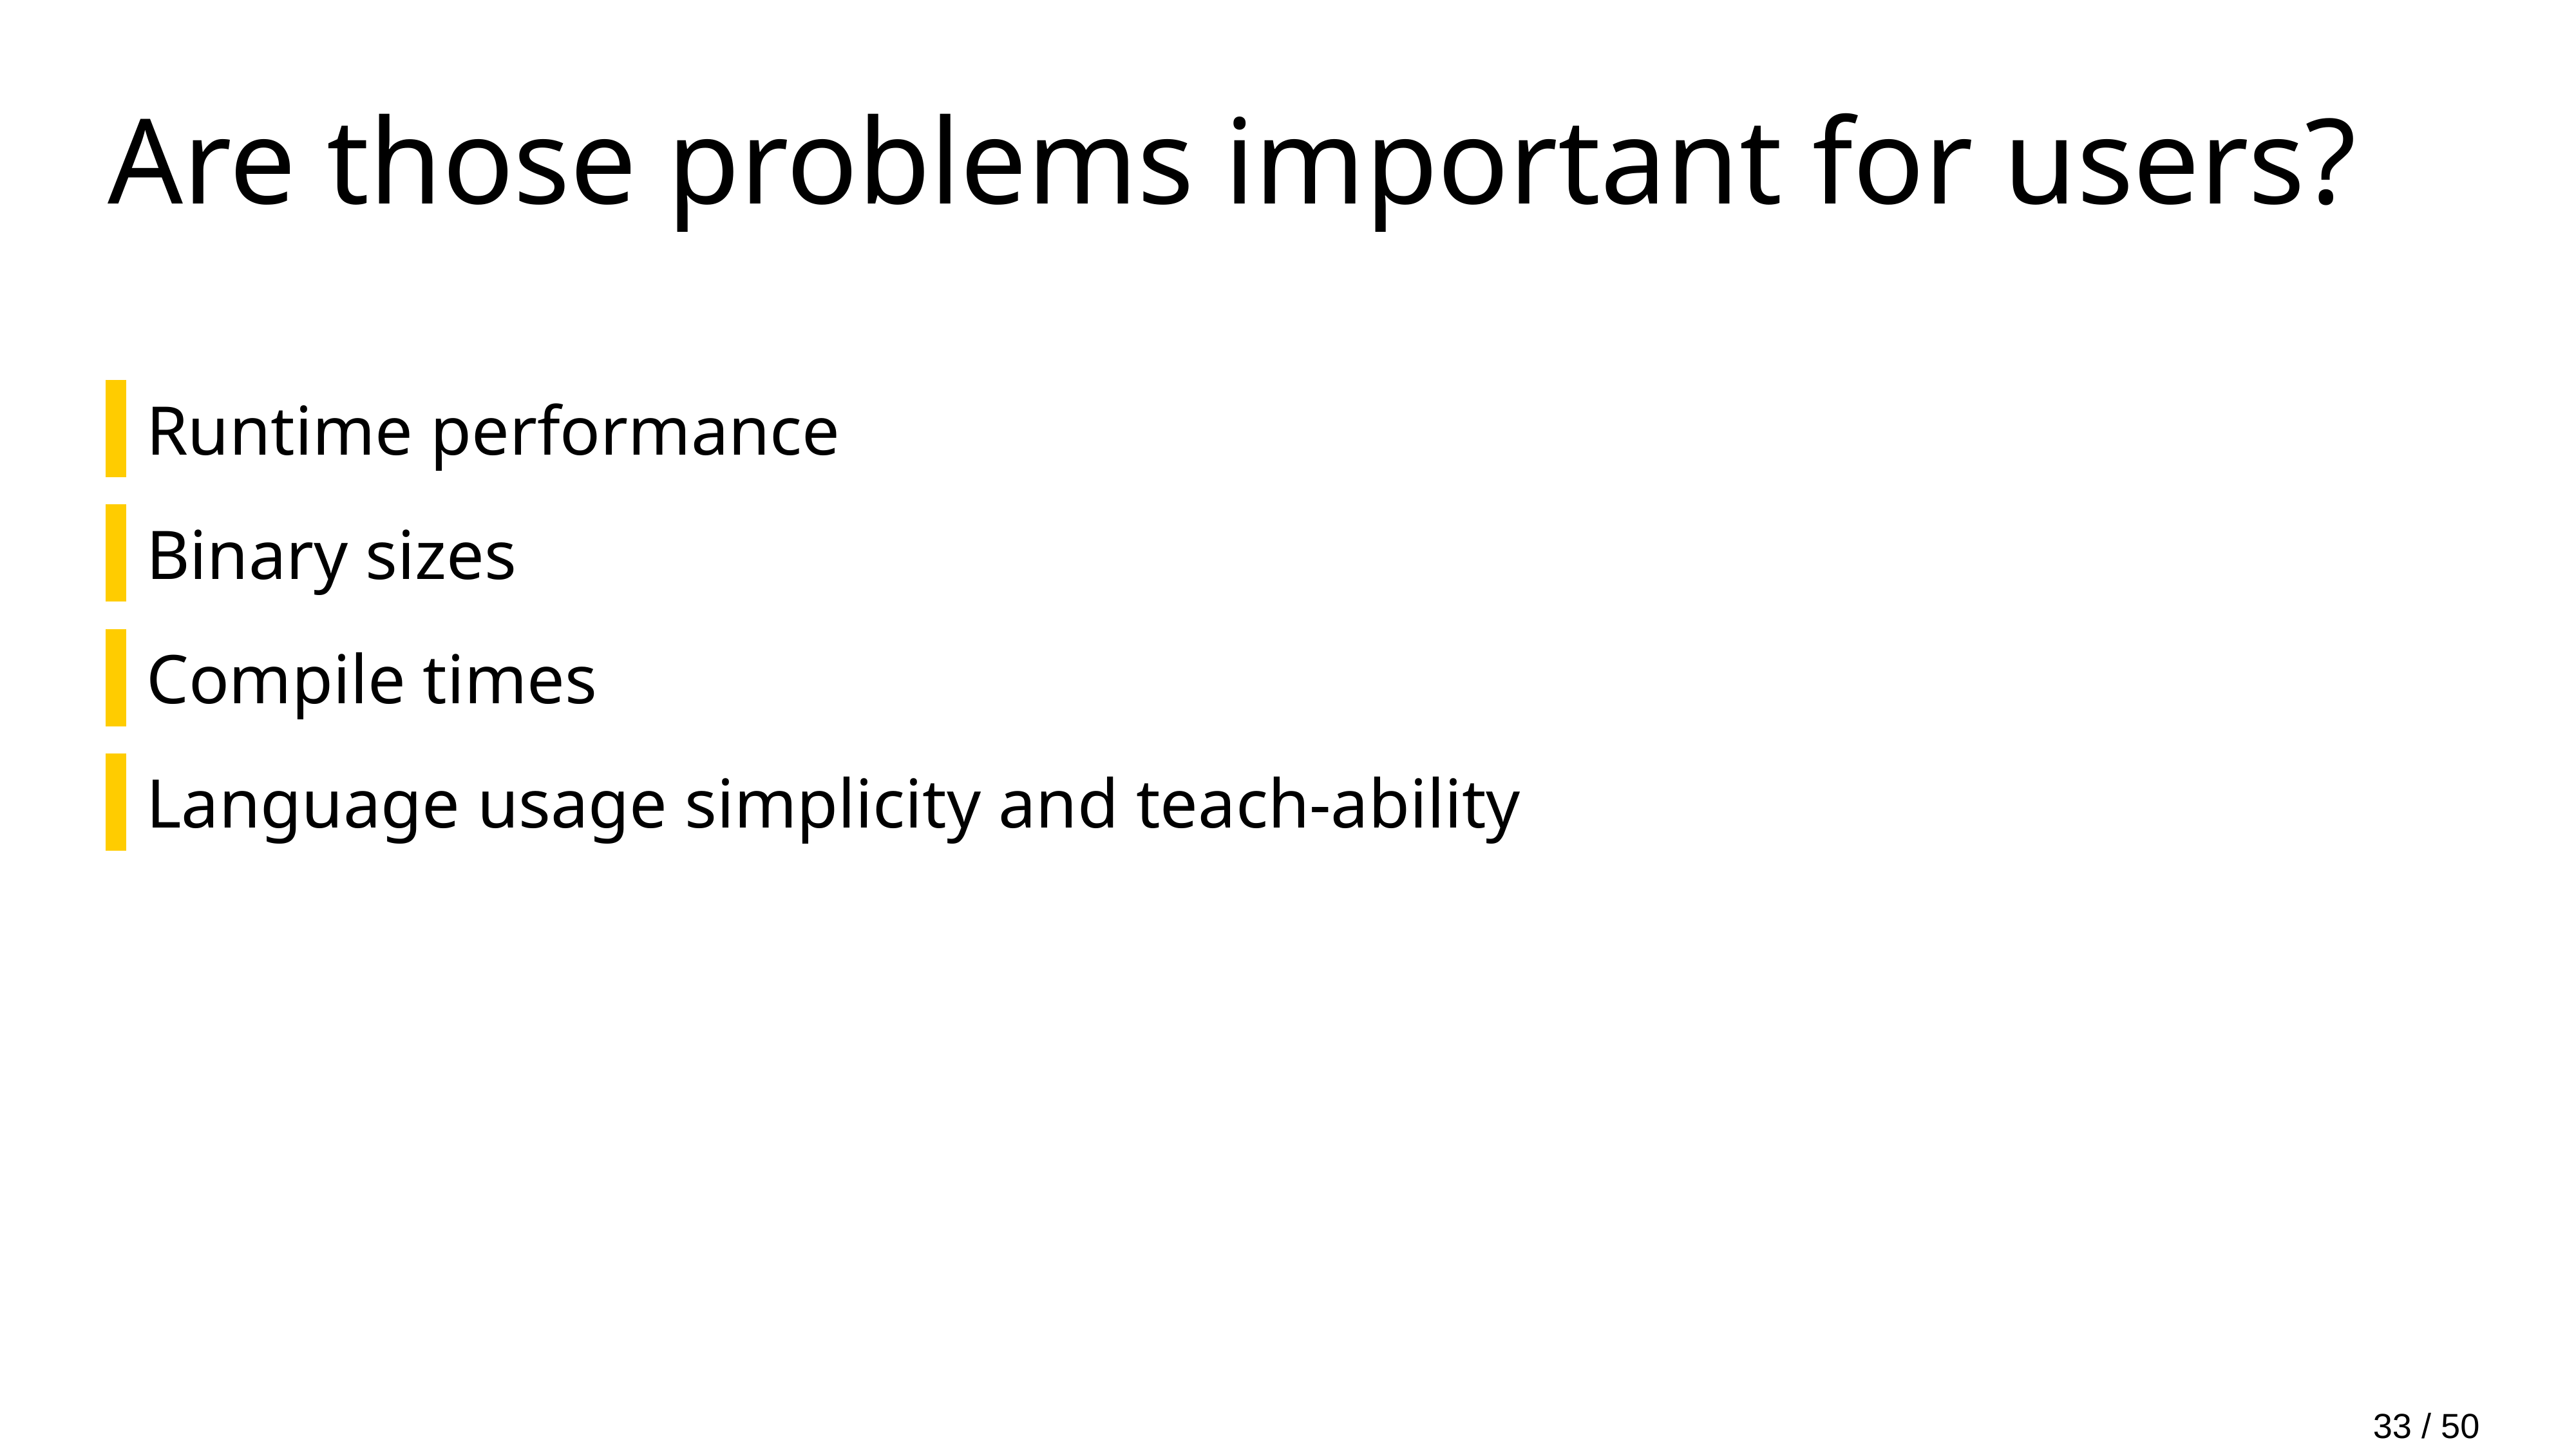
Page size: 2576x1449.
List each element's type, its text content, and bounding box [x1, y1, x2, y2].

title Are those problems important for users? [108, 80, 2468, 242]
text_box Runtime performance Binary sizes Compile times Language usage simplicity and teach-ability [96, 364, 2512, 1419]
text_box <number> / 50 [2363, 1402, 2576, 1449]
